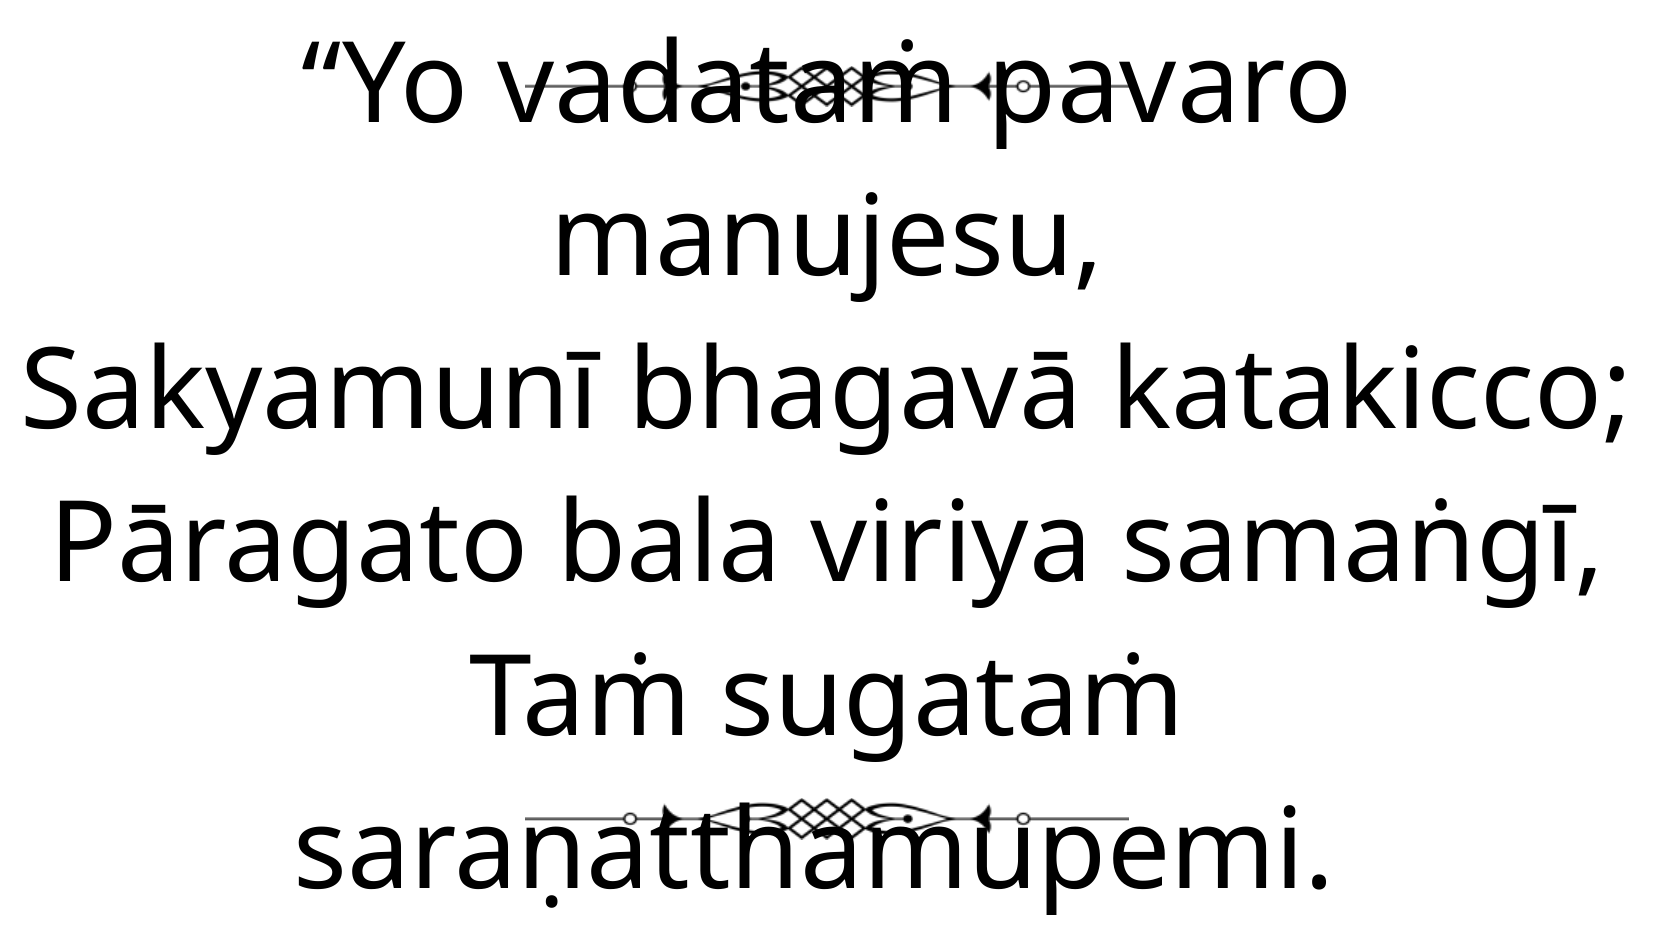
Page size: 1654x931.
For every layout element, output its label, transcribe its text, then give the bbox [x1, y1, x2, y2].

picture [525, 66, 1129, 107]
picture [525, 798, 1129, 840]
subtitle “Yo vadataṁ pavaro manujesu, Sakyamunī bhagavā katakicco; Pāragato bala viriya samaṅgī, Taṁ sugataṁ saraṇatthamupemi. [14, 99, 1641, 824]
